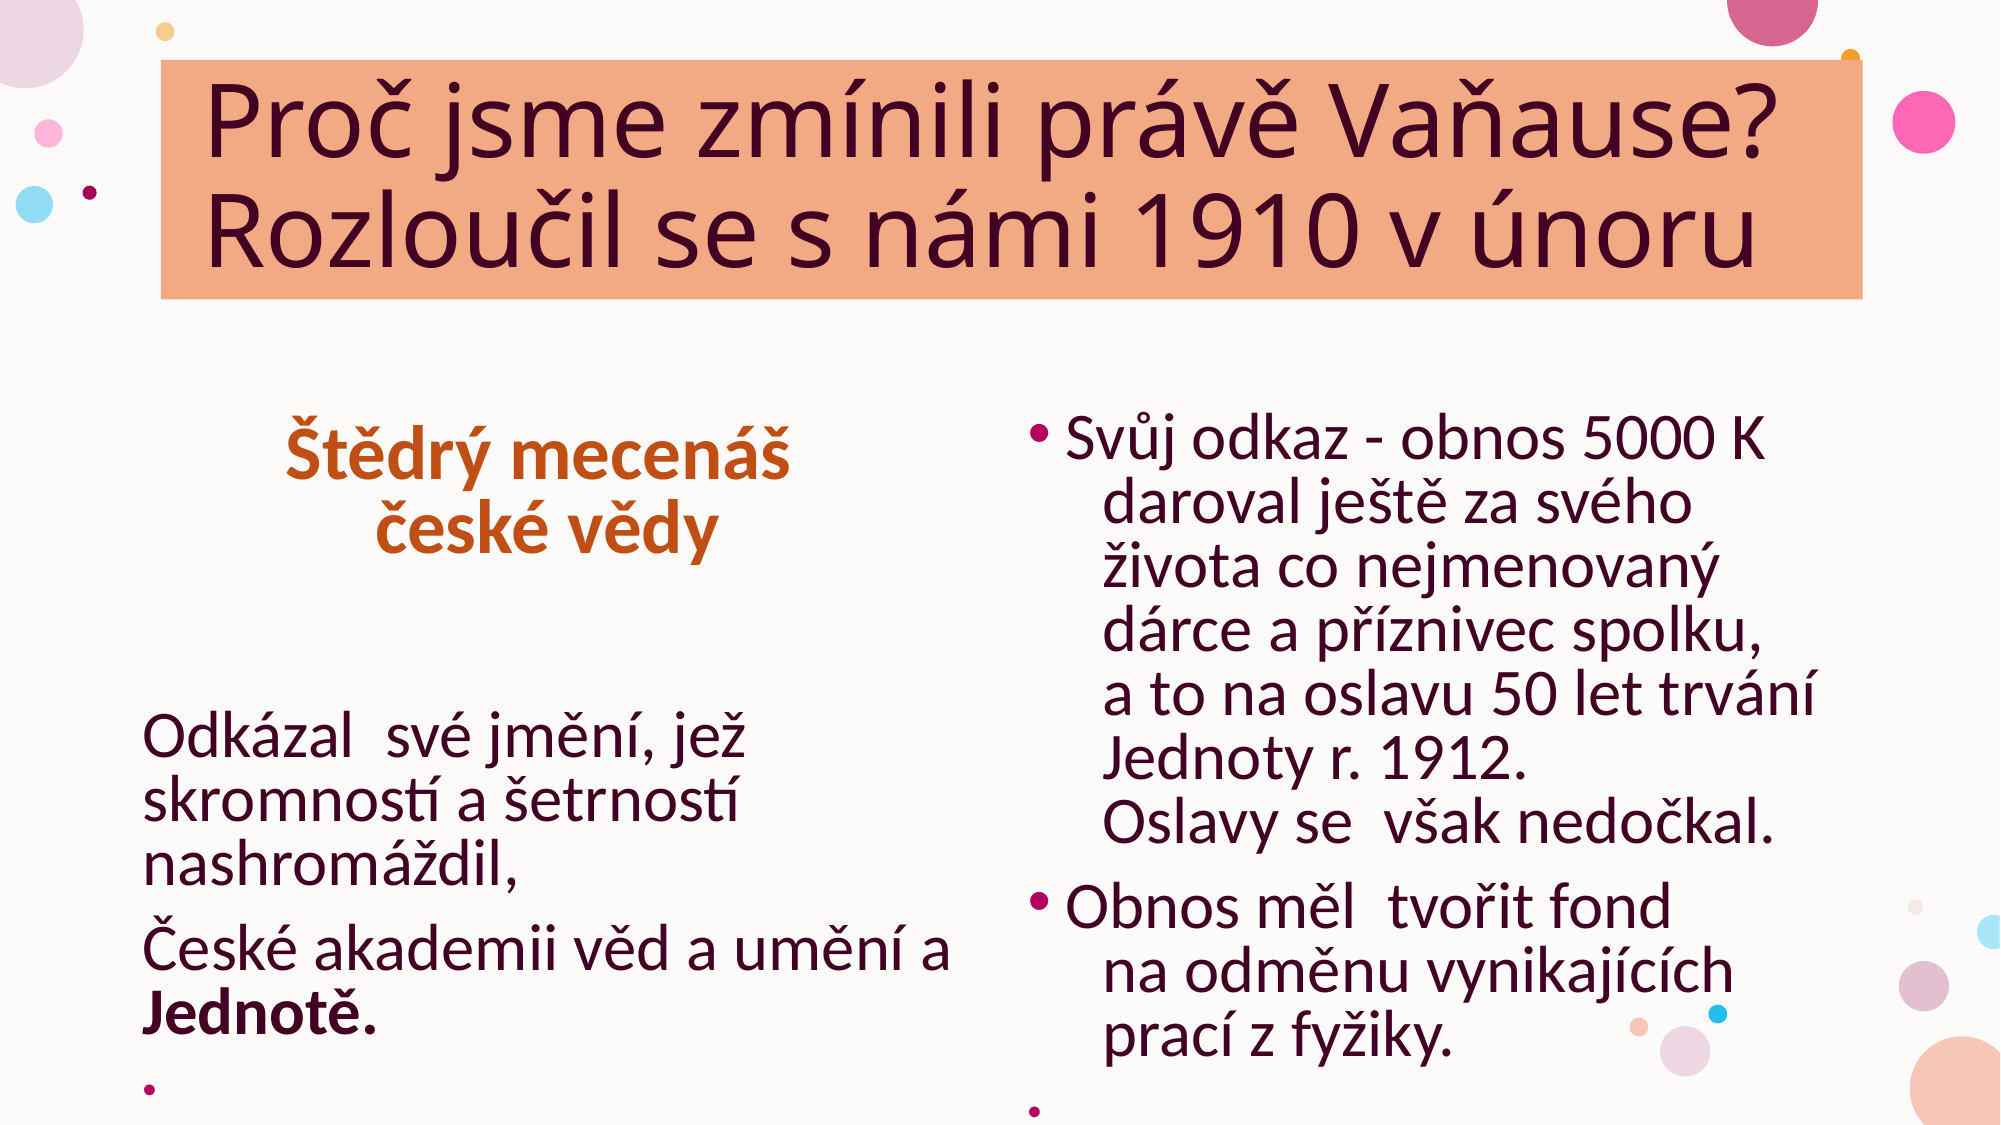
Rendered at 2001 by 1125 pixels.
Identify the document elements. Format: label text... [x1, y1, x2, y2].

list Štědrý mecenáš české vědy Odkázal své jmění, jež skromností a šetrností nashromáždil, České akademii věd a umění a Jednotě. [127, 299, 988, 1066]
title Proč jsme zmínili právě Vaňause? Rozloučil se s námi 1910 v únoru [160, 59, 1863, 300]
list Svůj odkaz - obnos 5000 K daroval ještě za svého života co nejmenovaný dárce a příznivec spolku, a to na oslavu 50 let trvání Jednoty r. 1912. Oslavy se však nedočkal. Obnos měl tvořit fond na odměnu vynikajících prací z fyžiky. [1012, 299, 1863, 1088]
